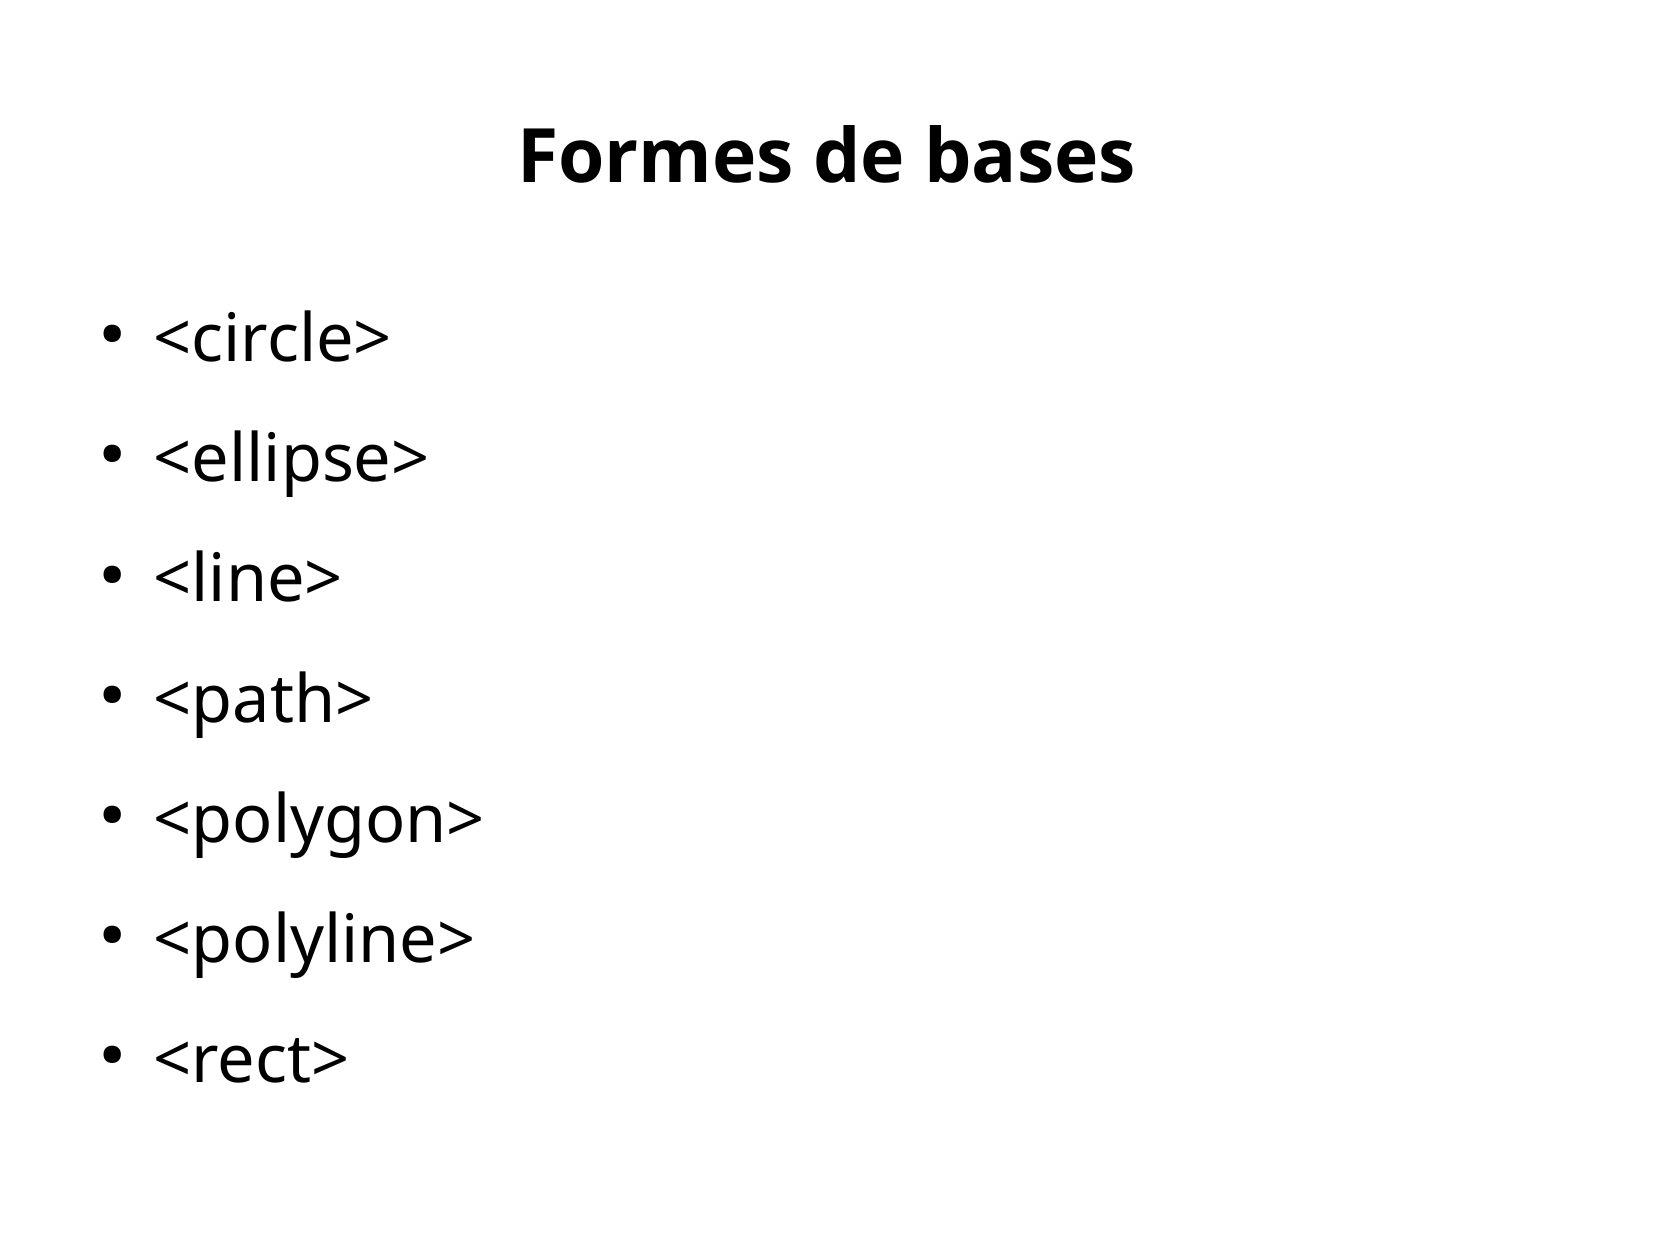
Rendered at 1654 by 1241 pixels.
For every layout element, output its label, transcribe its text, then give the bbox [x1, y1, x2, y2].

list <circle> <ellipse> <line> <path> <polygon> <polyline> <rect> [82, 290, 1571, 1109]
title Formes de bases [82, 49, 1571, 257]
